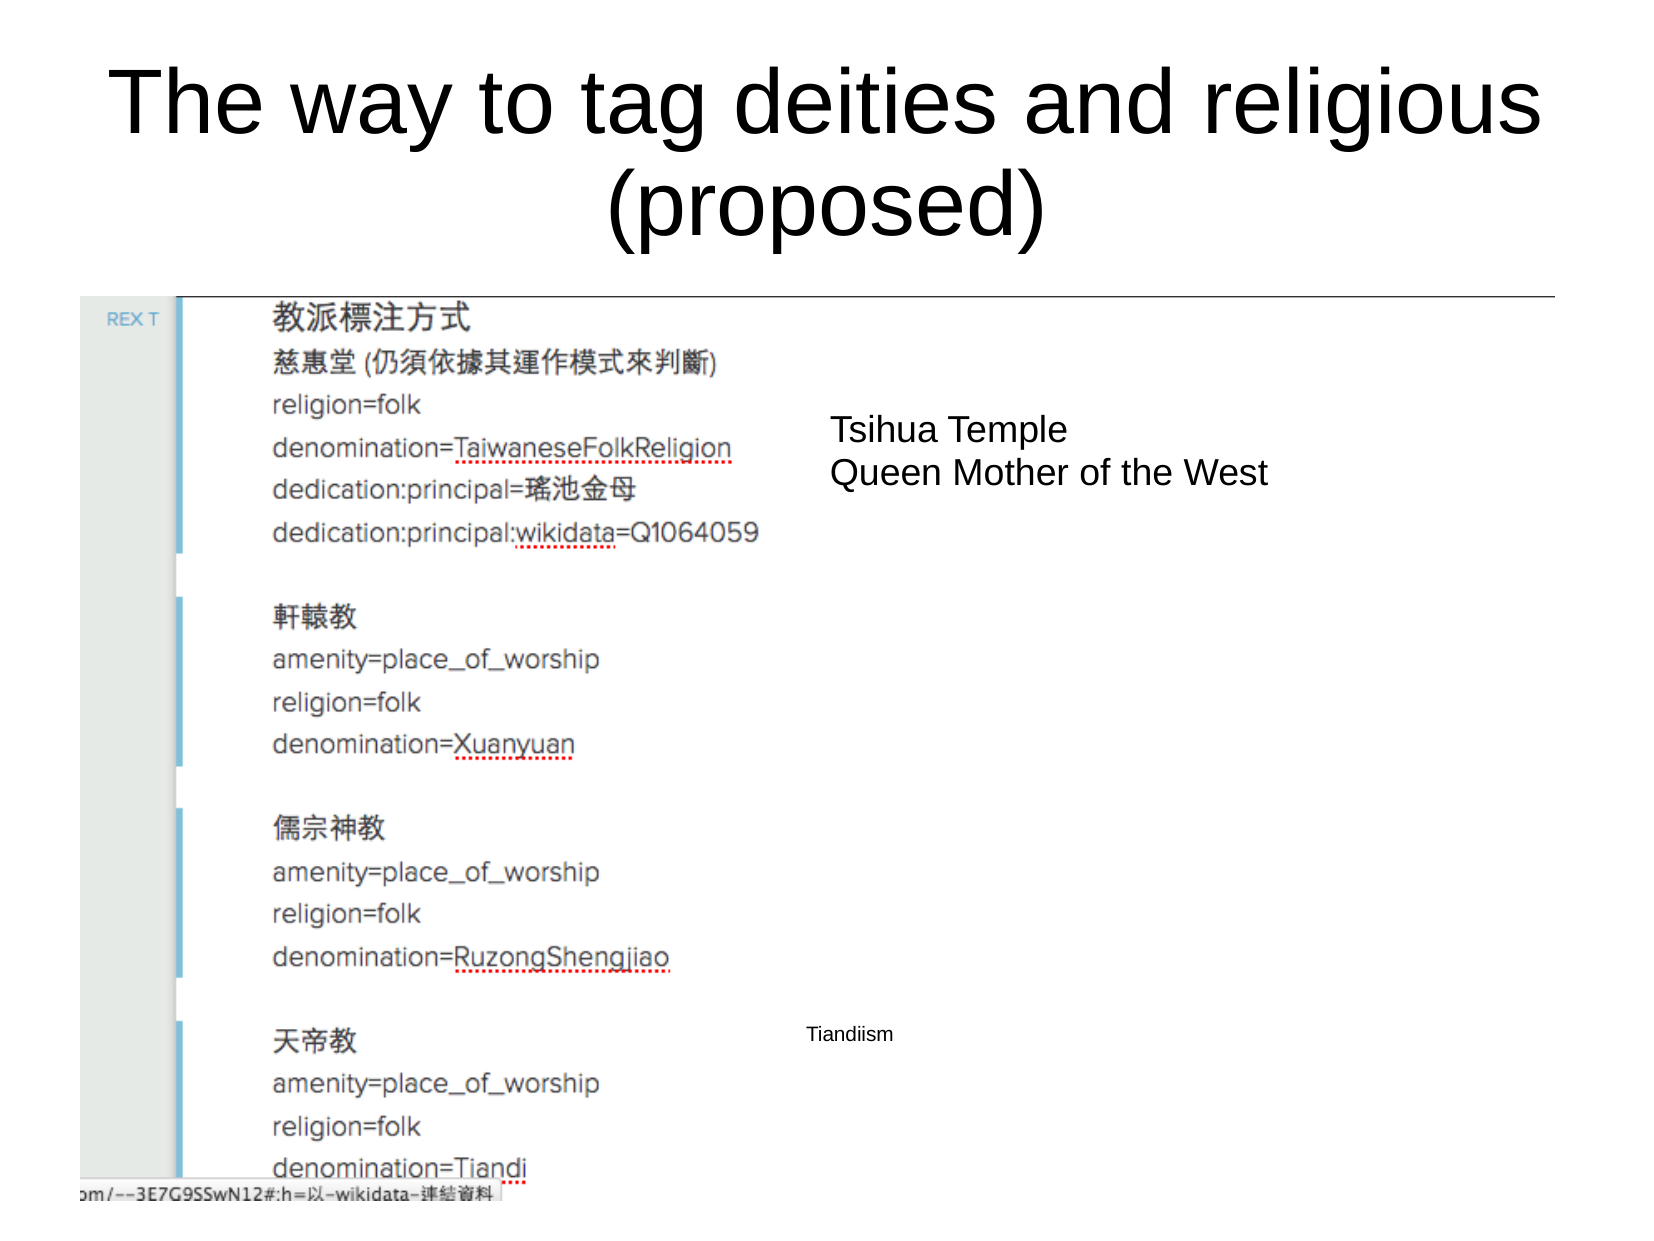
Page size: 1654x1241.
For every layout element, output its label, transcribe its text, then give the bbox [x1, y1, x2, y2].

text_box Tiandiism [791, 1015, 910, 1054]
title The way to tag deities and religious (proposed) [82, 49, 1571, 257]
text_box Tsihua Temple Queen Mother of the West [814, 401, 1489, 501]
picture [80, 296, 1555, 1202]
